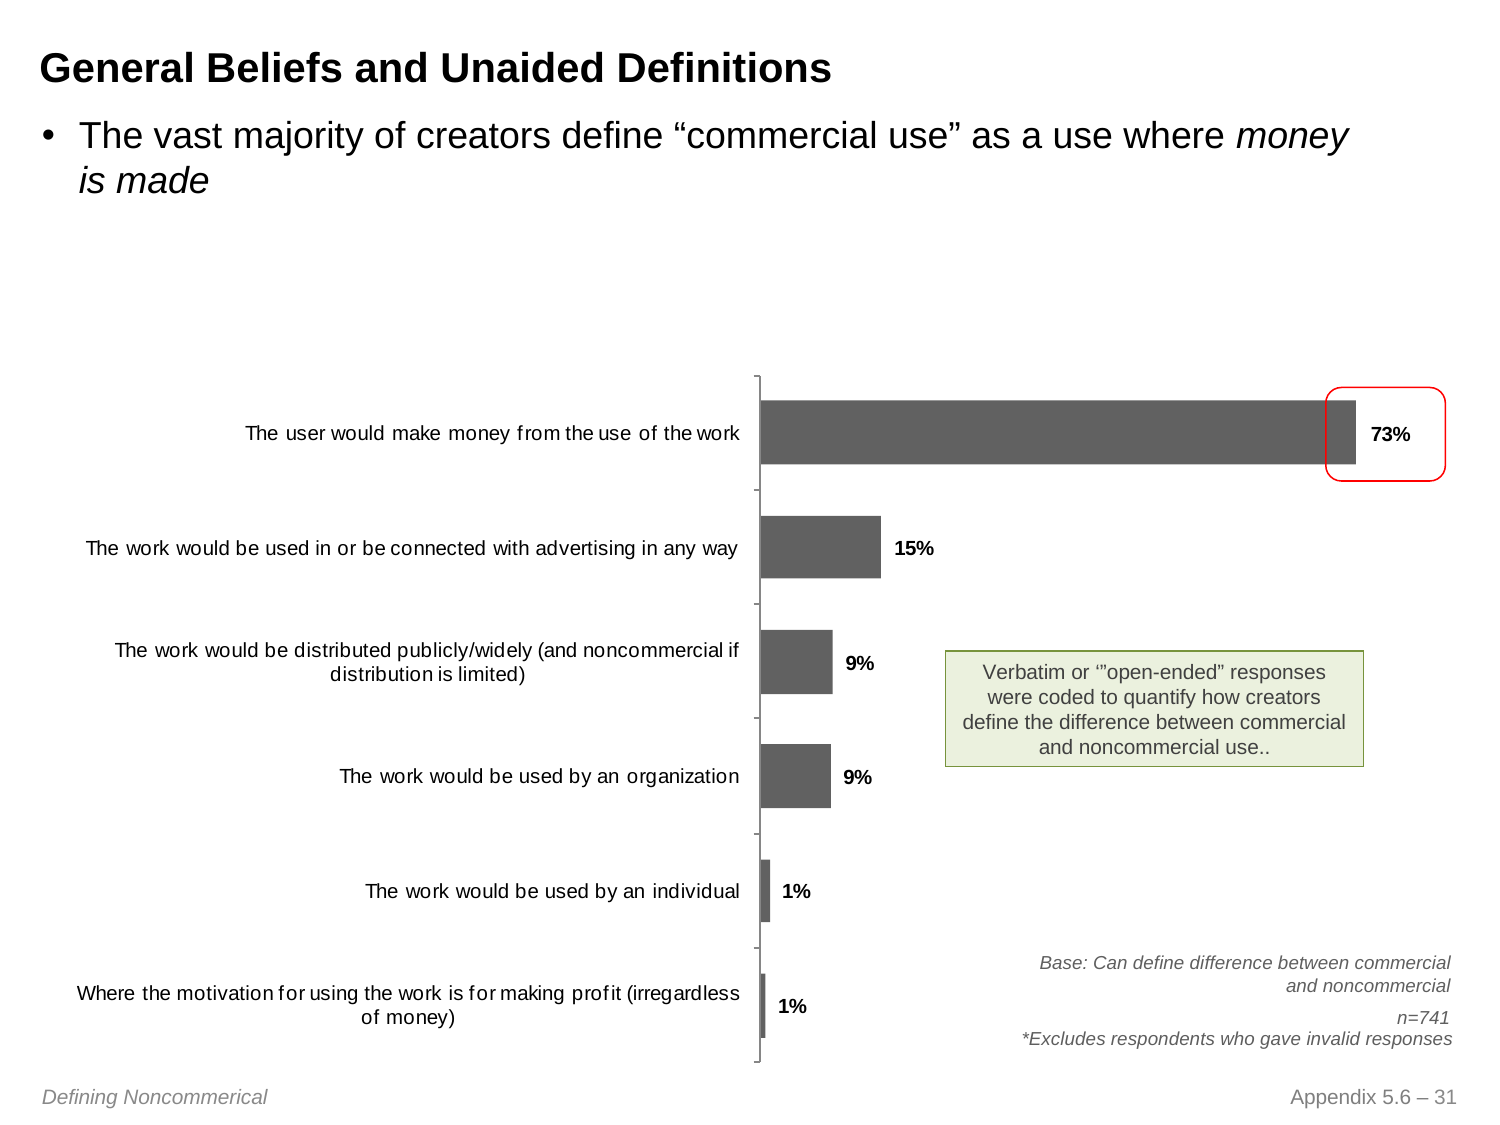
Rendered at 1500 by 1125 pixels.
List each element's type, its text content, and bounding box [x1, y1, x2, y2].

text_box General Beliefs and Unaided Definitions [24, 27, 1454, 110]
text_box n=741 [1150, 1004, 1465, 1018]
text_box Defining Noncommerical [27, 1066, 503, 1125]
picture [52, 351, 1436, 1085]
text_box The vast majority of creators define “commercial use” as a use where money is made [27, 110, 1382, 210]
text_box Base: Can define difference between commercial and noncommercial [1007, 943, 1466, 1004]
text_box Appendix 5.6 – <number> [1121, 1066, 1472, 1125]
picture [1327, 389, 1436, 480]
text_box *Excludes respondents who gave invalid responses [908, 1018, 1468, 1057]
text_box Verbatim or ‘”open-ended” responses were coded to quantify how creators define the difference between commercial and noncommercial use.. [945, 651, 1364, 767]
